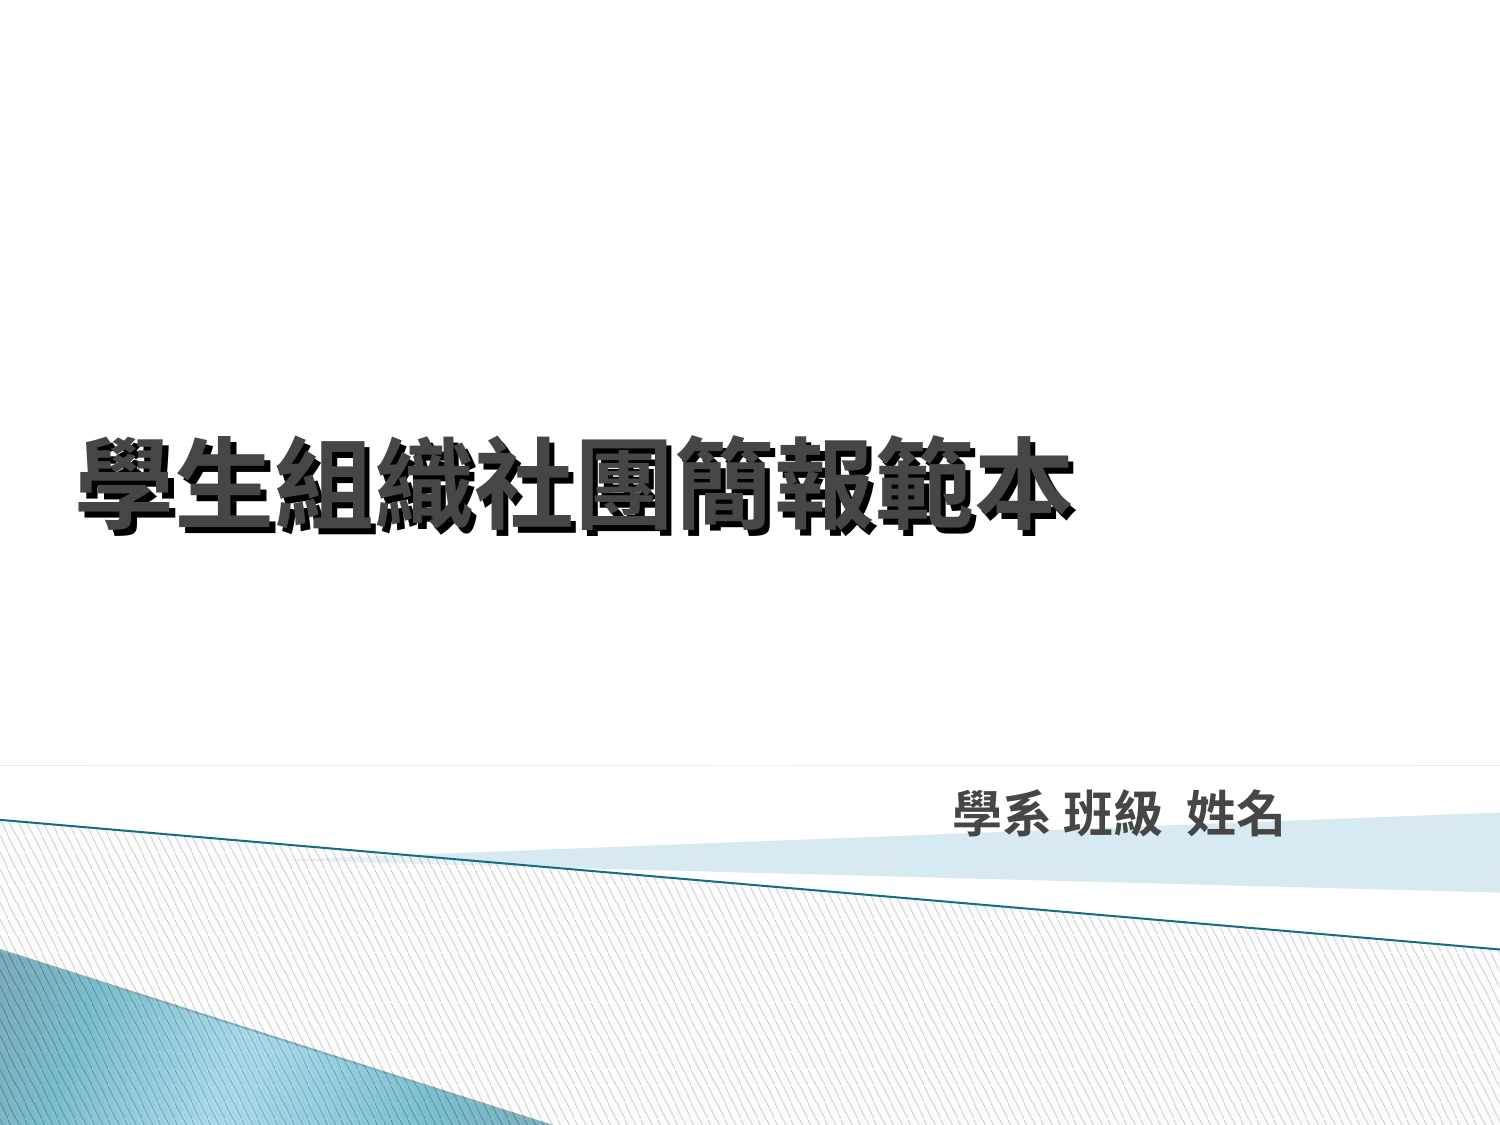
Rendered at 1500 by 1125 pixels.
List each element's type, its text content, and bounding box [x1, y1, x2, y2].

text_box 學系 班級 姓名 [830, 775, 1419, 892]
title 學生組織社團簡報範本 [59, 248, 1335, 550]
